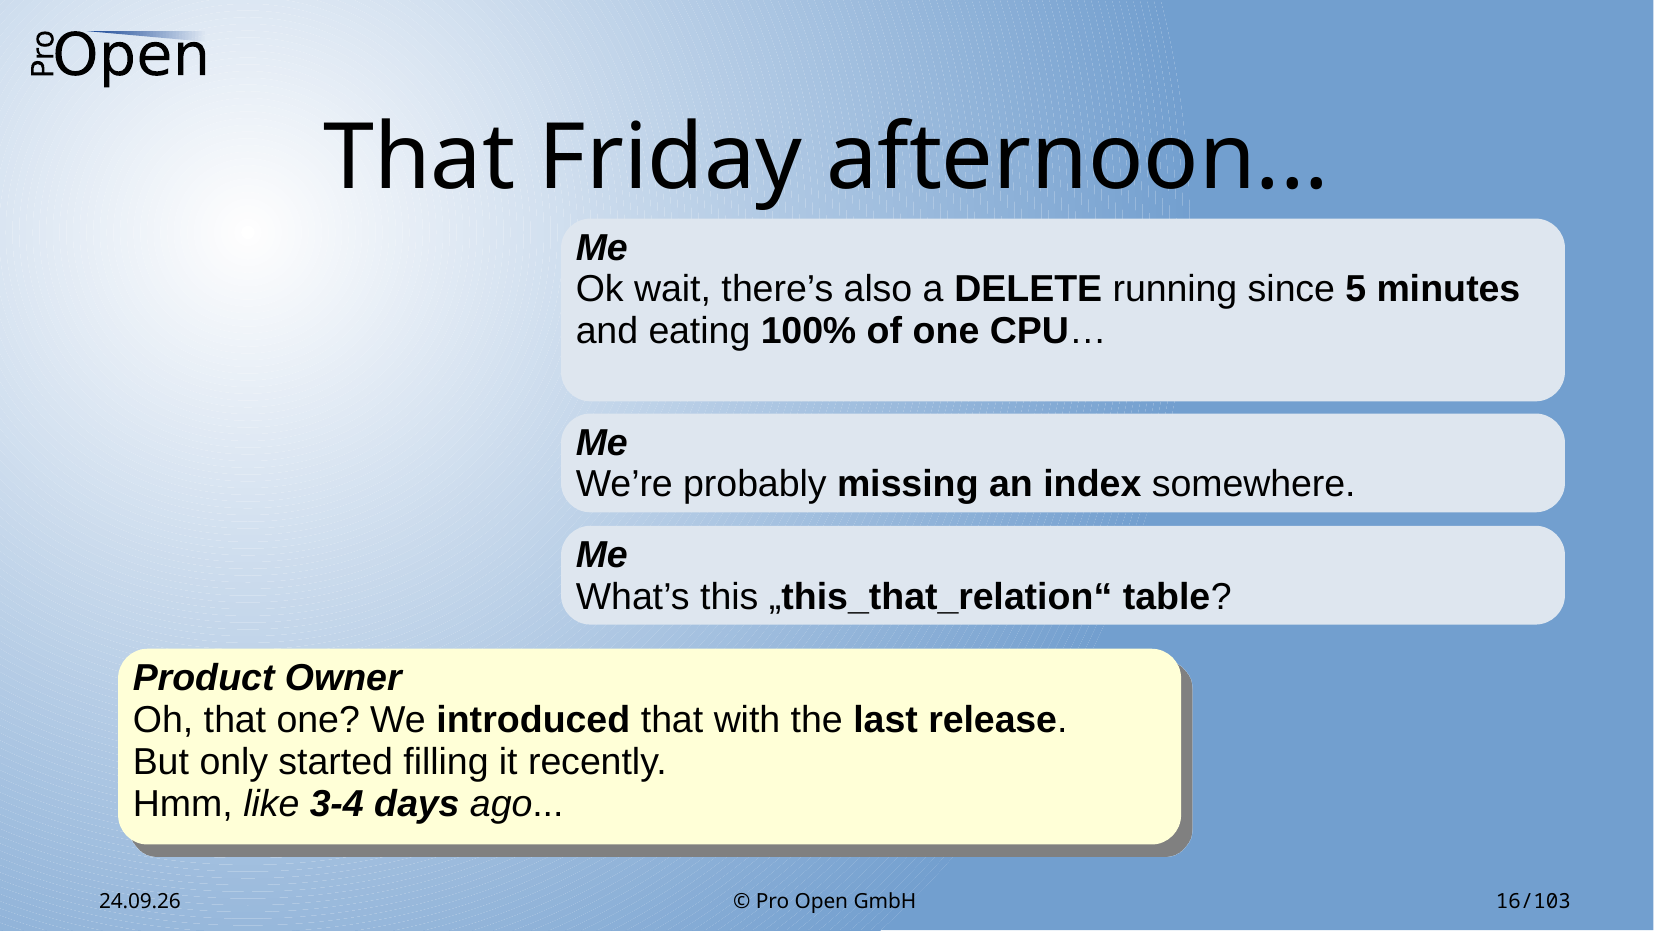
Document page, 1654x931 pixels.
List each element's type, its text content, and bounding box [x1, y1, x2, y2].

text_box Me Ok wait, there’s also a DELETE running since 5 minutes and eating 100% of one CPU… [561, 218, 1565, 402]
title That Friday afternoon... [82, 88, 1571, 218]
text_box Me What’s this „this_that_relation“ table? [561, 525, 1565, 625]
text_box Product Owner Oh, that one? We introduced that with the last release. But only started filling it recently. Hmm, like 3-4 days ago... [118, 648, 1182, 845]
text_box Me We’re probably missing an index somewhere. [561, 413, 1565, 513]
